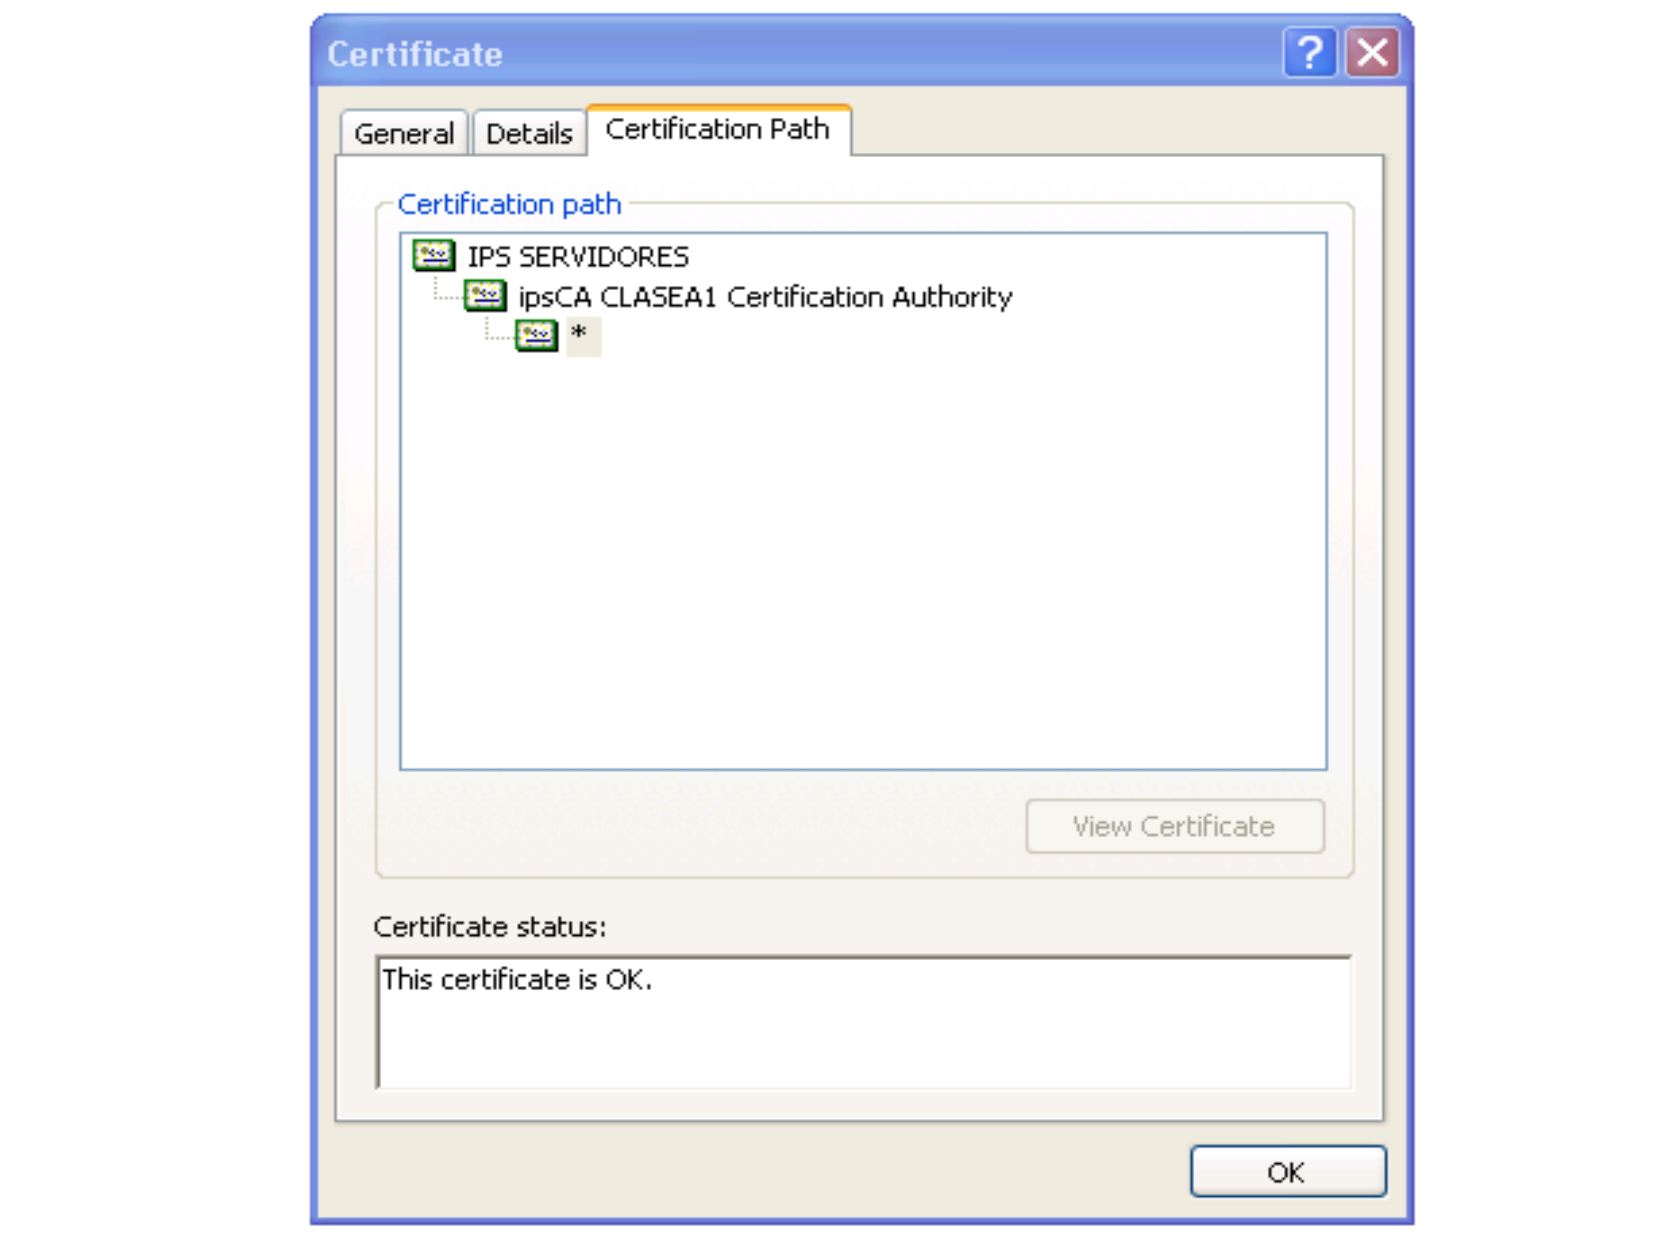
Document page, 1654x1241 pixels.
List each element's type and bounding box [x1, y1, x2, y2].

picture [300, 0, 1437, 1241]
